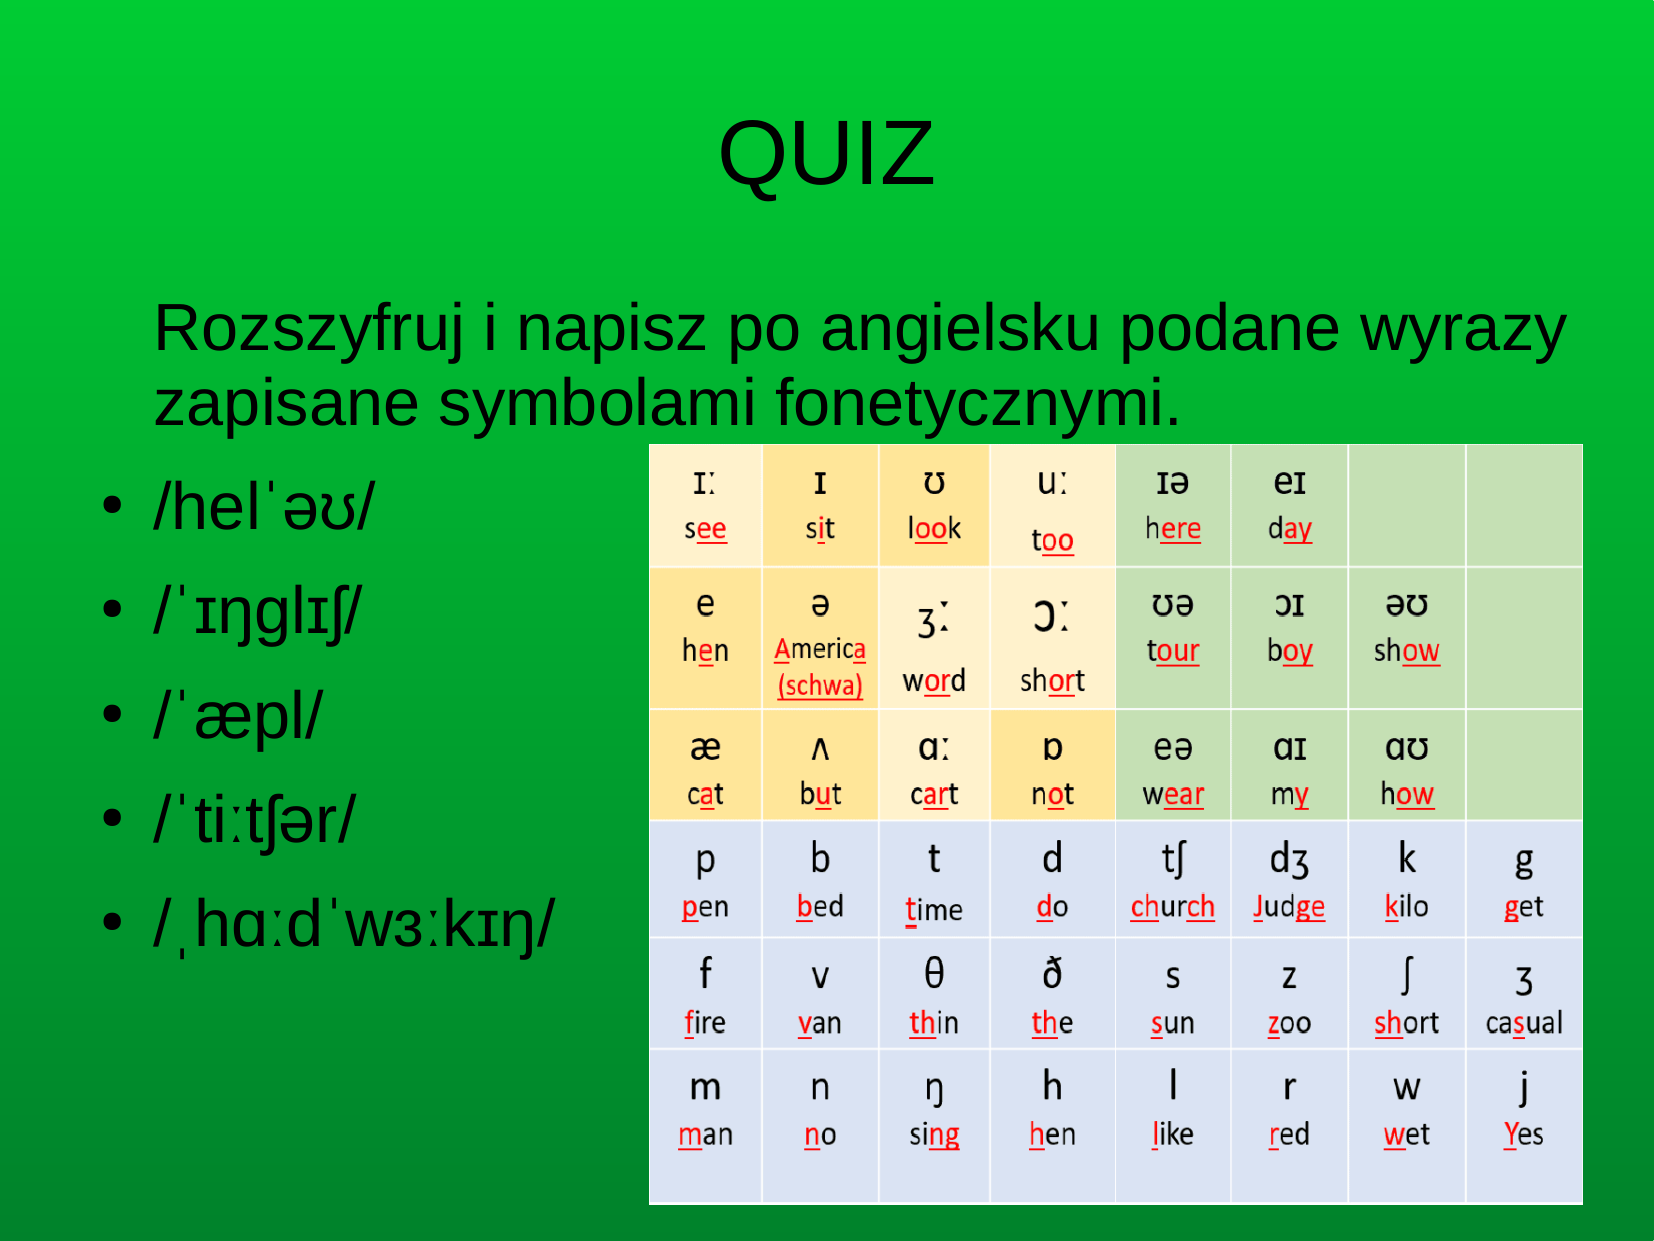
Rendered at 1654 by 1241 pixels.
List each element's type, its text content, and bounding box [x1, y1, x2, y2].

list Rozszyfruj i napisz po angielsku podane wyrazy zapisane symbolami fonetycznymi. /helˈəʊ/ /ˈɪŋɡlɪʃ/ /ˈæpl/ /ˈtiːtʃər/ /ˌhɑːdˈwɜːkɪŋ/ [82, 290, 1571, 1109]
title QUIZ [82, 49, 1571, 257]
picture [649, 444, 1583, 1205]
